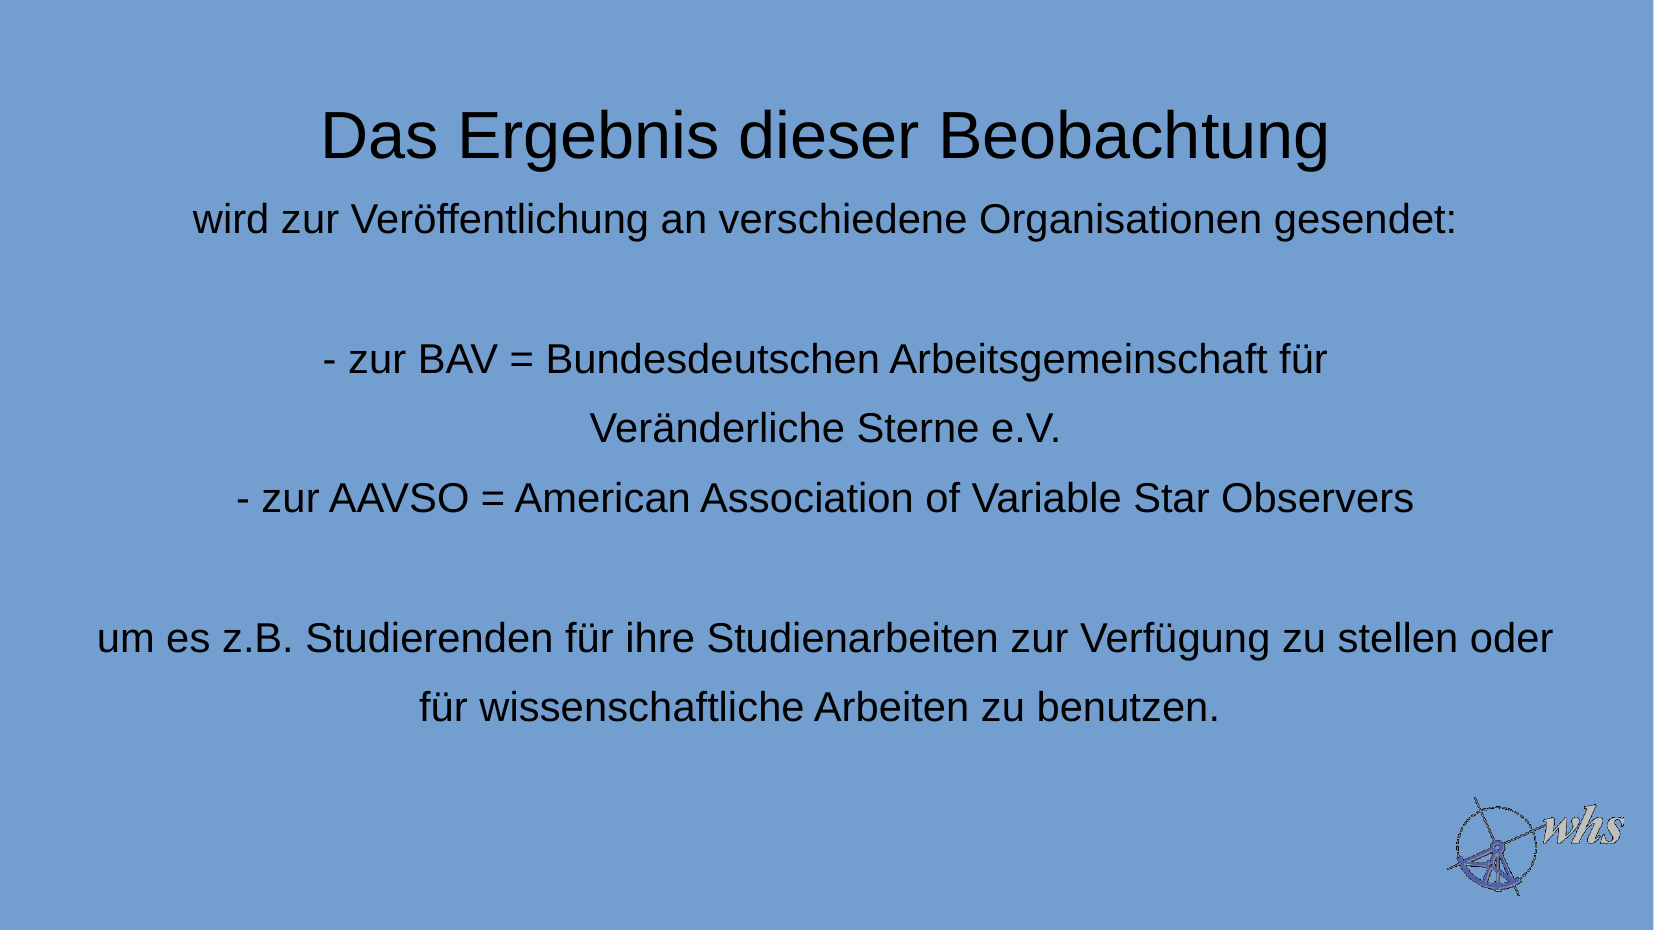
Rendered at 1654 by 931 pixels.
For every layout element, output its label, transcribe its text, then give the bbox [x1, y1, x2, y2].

picture [1446, 797, 1624, 896]
text_box Das Ergebnis dieser Beobachtung wird zur Veröffentlichung an verschiedene Organisationen gesendet: - zur BAV = Bundesdeutschen Arbeitsgemeinschaft für Veränderliche Sterne e.V. - zur AAVSO = American Association of Variable Star Observers um es z.B. Studierenden für ihre Studienarbeiten zur Verfügung zu stellen oder für wissenschaftliche Arbeiten zu benutzen. [29, 11, 1622, 768]
